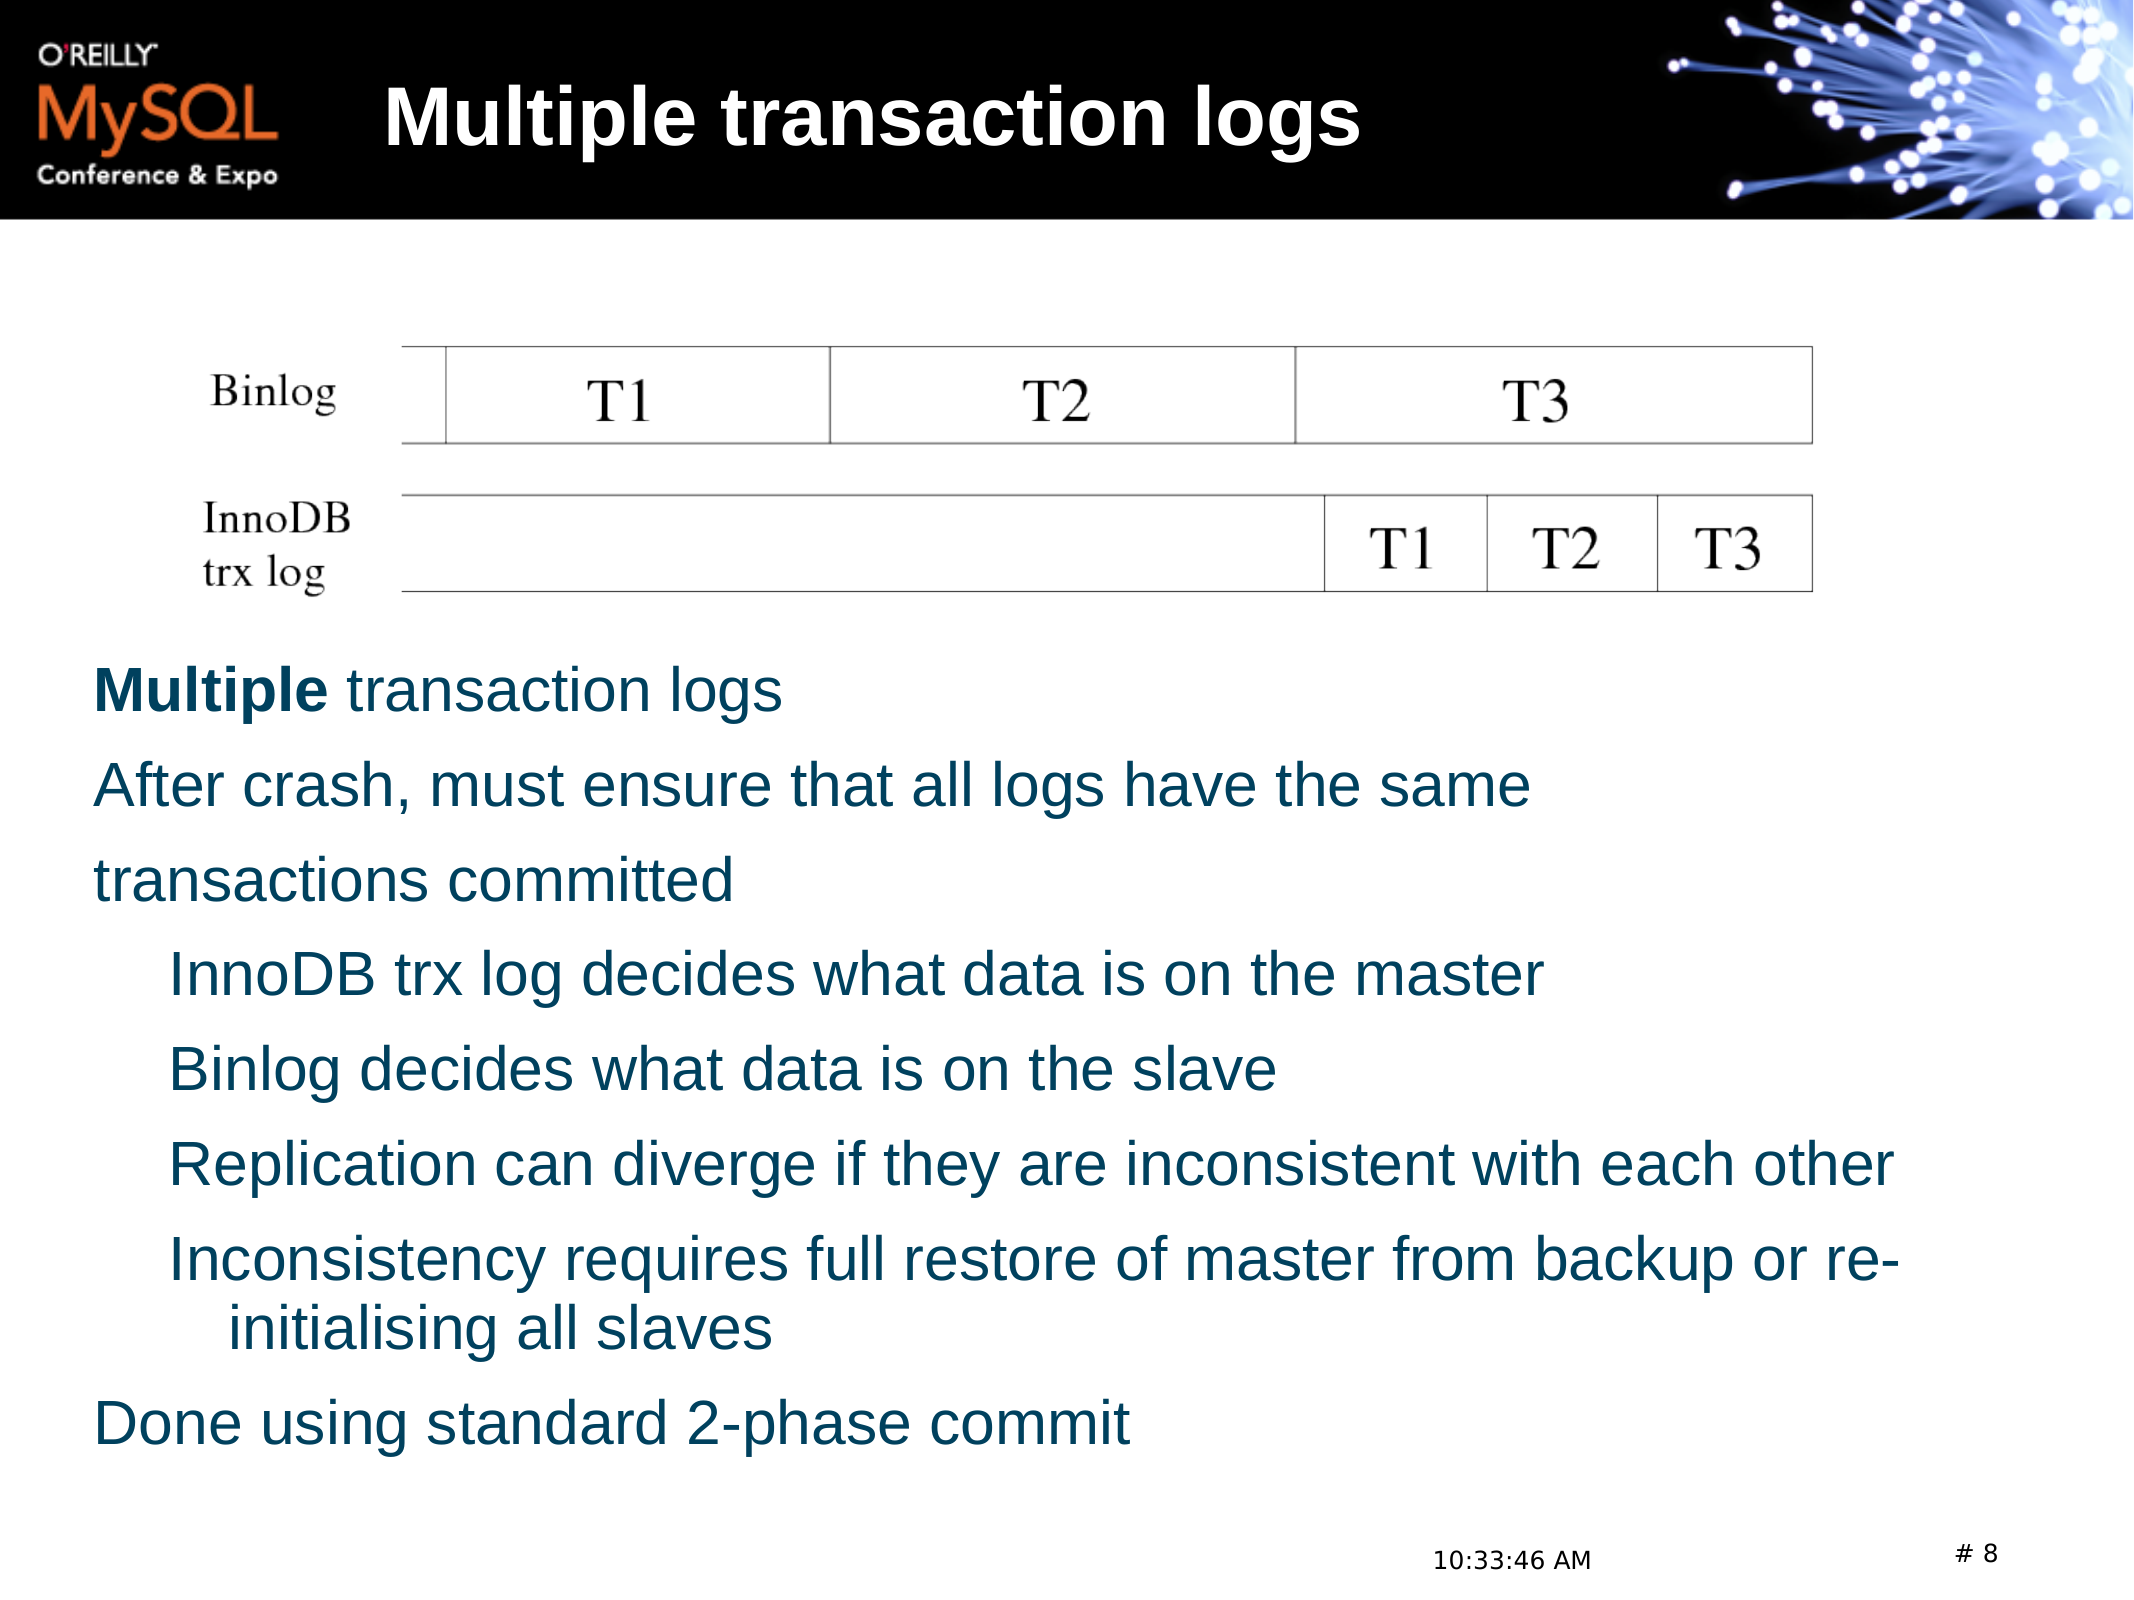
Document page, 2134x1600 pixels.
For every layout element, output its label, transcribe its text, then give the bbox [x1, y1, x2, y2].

list Multiple transaction logs After crash, must ensure that all logs have the same transactions committed InnoDB trx log decides what data is on the master Binlog decides what data is on the slave Replication can diverge if they are inconsistent with each other Inconsistency requires full restore of master from backup or re-initialising all slaves Done using standard 2-phase commit [10, 646, 2113, 1600]
picture [0, 0, 2134, 1600]
title Multiple transaction logs [374, 38, 2103, 195]
